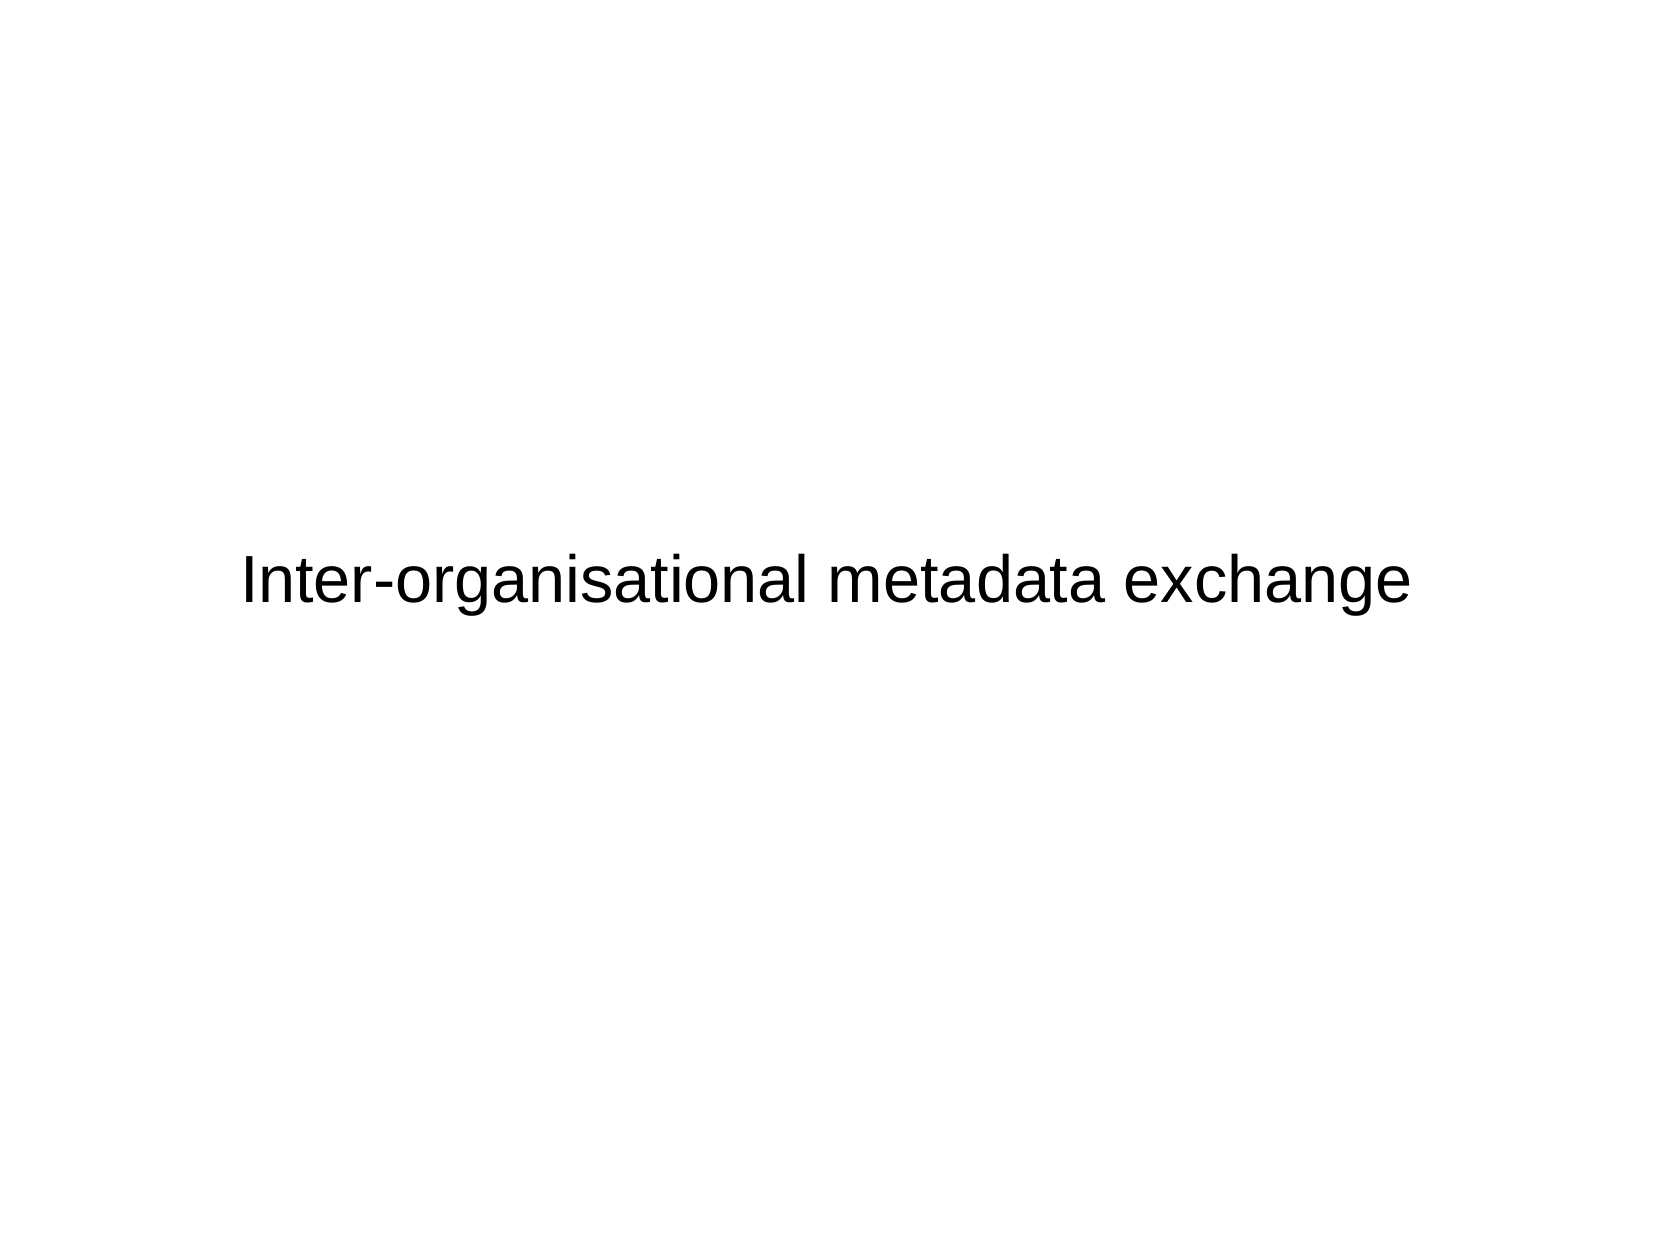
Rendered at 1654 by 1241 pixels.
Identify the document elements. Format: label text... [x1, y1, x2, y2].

subtitle Inter-organisational metadata exchange [82, 49, 1571, 1109]
